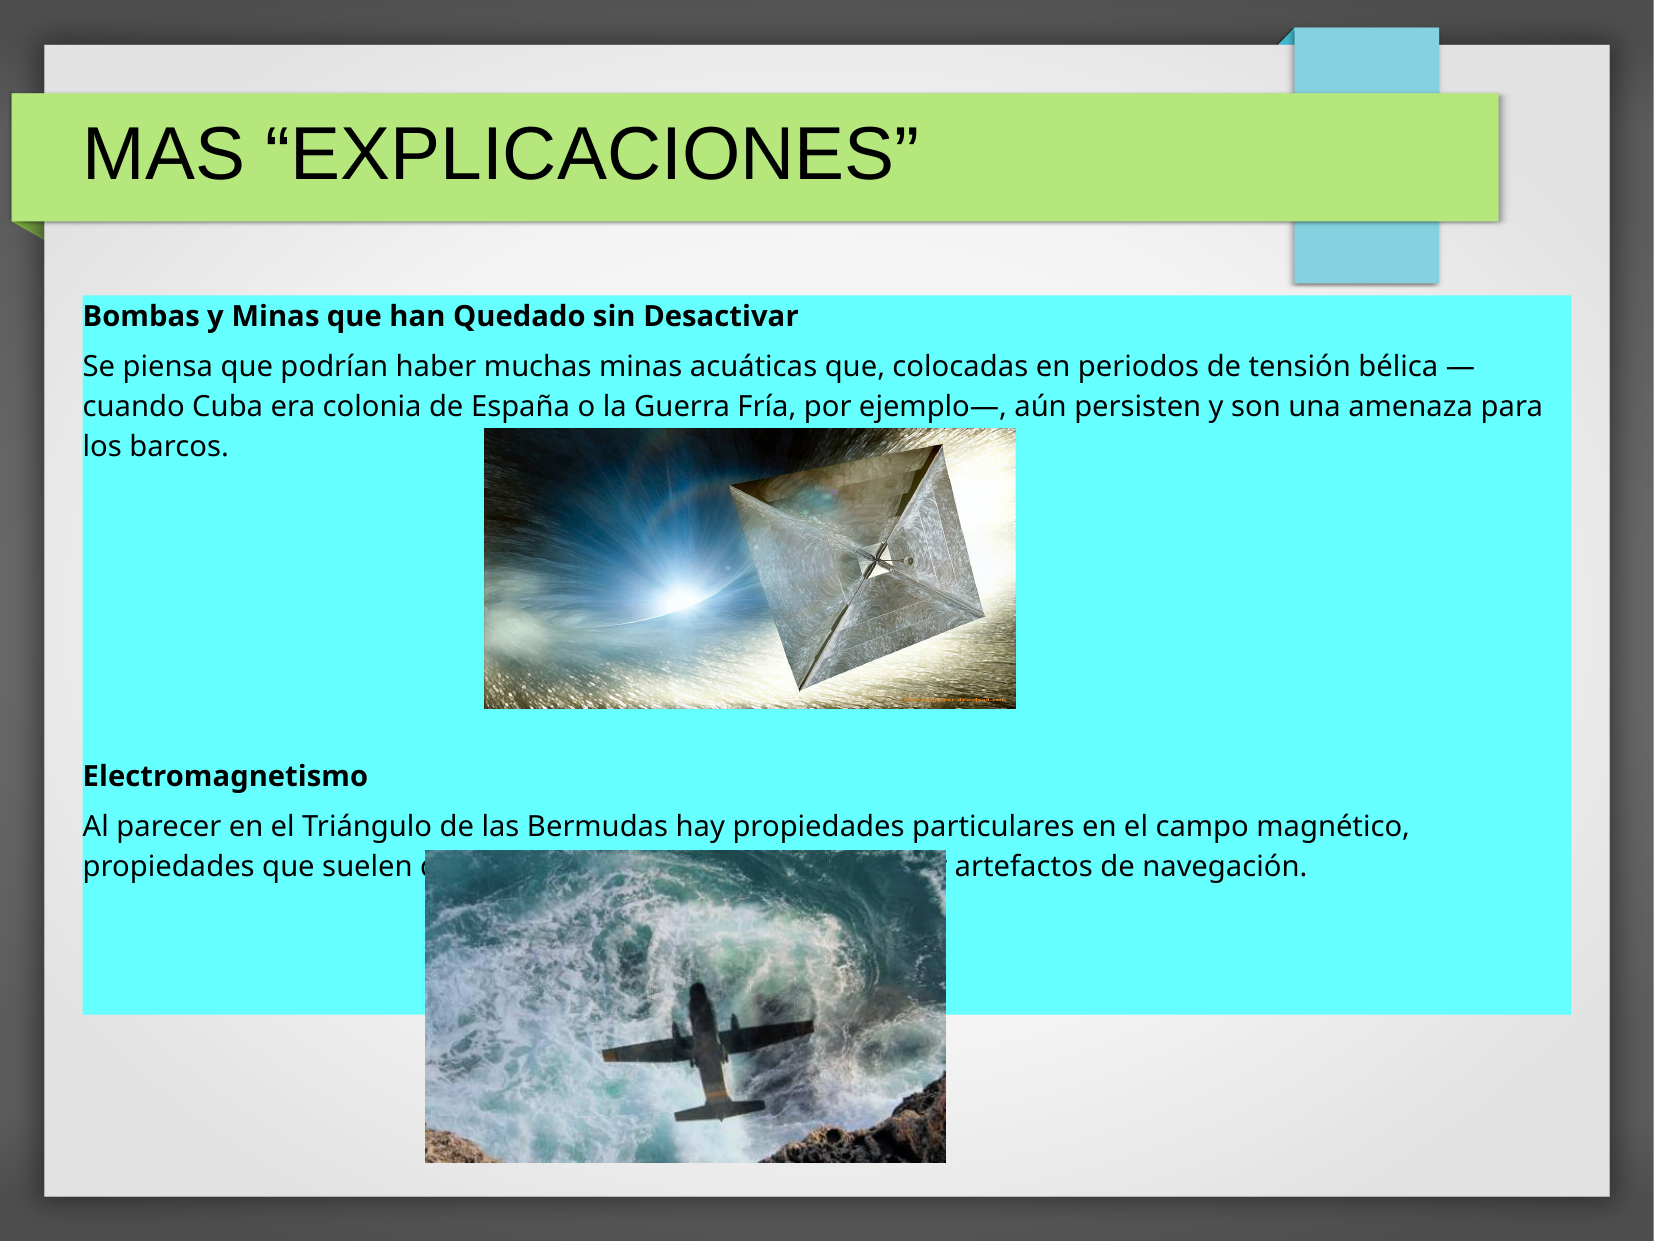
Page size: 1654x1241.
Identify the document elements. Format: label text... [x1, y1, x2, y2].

list Bombas y Minas que han Quedado sin Desactivar Se piensa que podrían haber muchas minas acuáticas que, colocadas en periodos de tensión bélica —cuando Cuba era colonia de España o la Guerra Fría, por ejemplo—, aún persisten y son una amenaza para los barcos. Electromagnetismo Al parecer en el Triángulo de las Bermudas hay propiedades particulares en el campo magnético, propiedades que suelen desorientar a muchas de las brújulas y artefactos de navegación. [82, 295, 1571, 1015]
picture [0, 0, 1654, 1241]
title MAS “EXPLICACIONES” [82, 94, 1264, 213]
